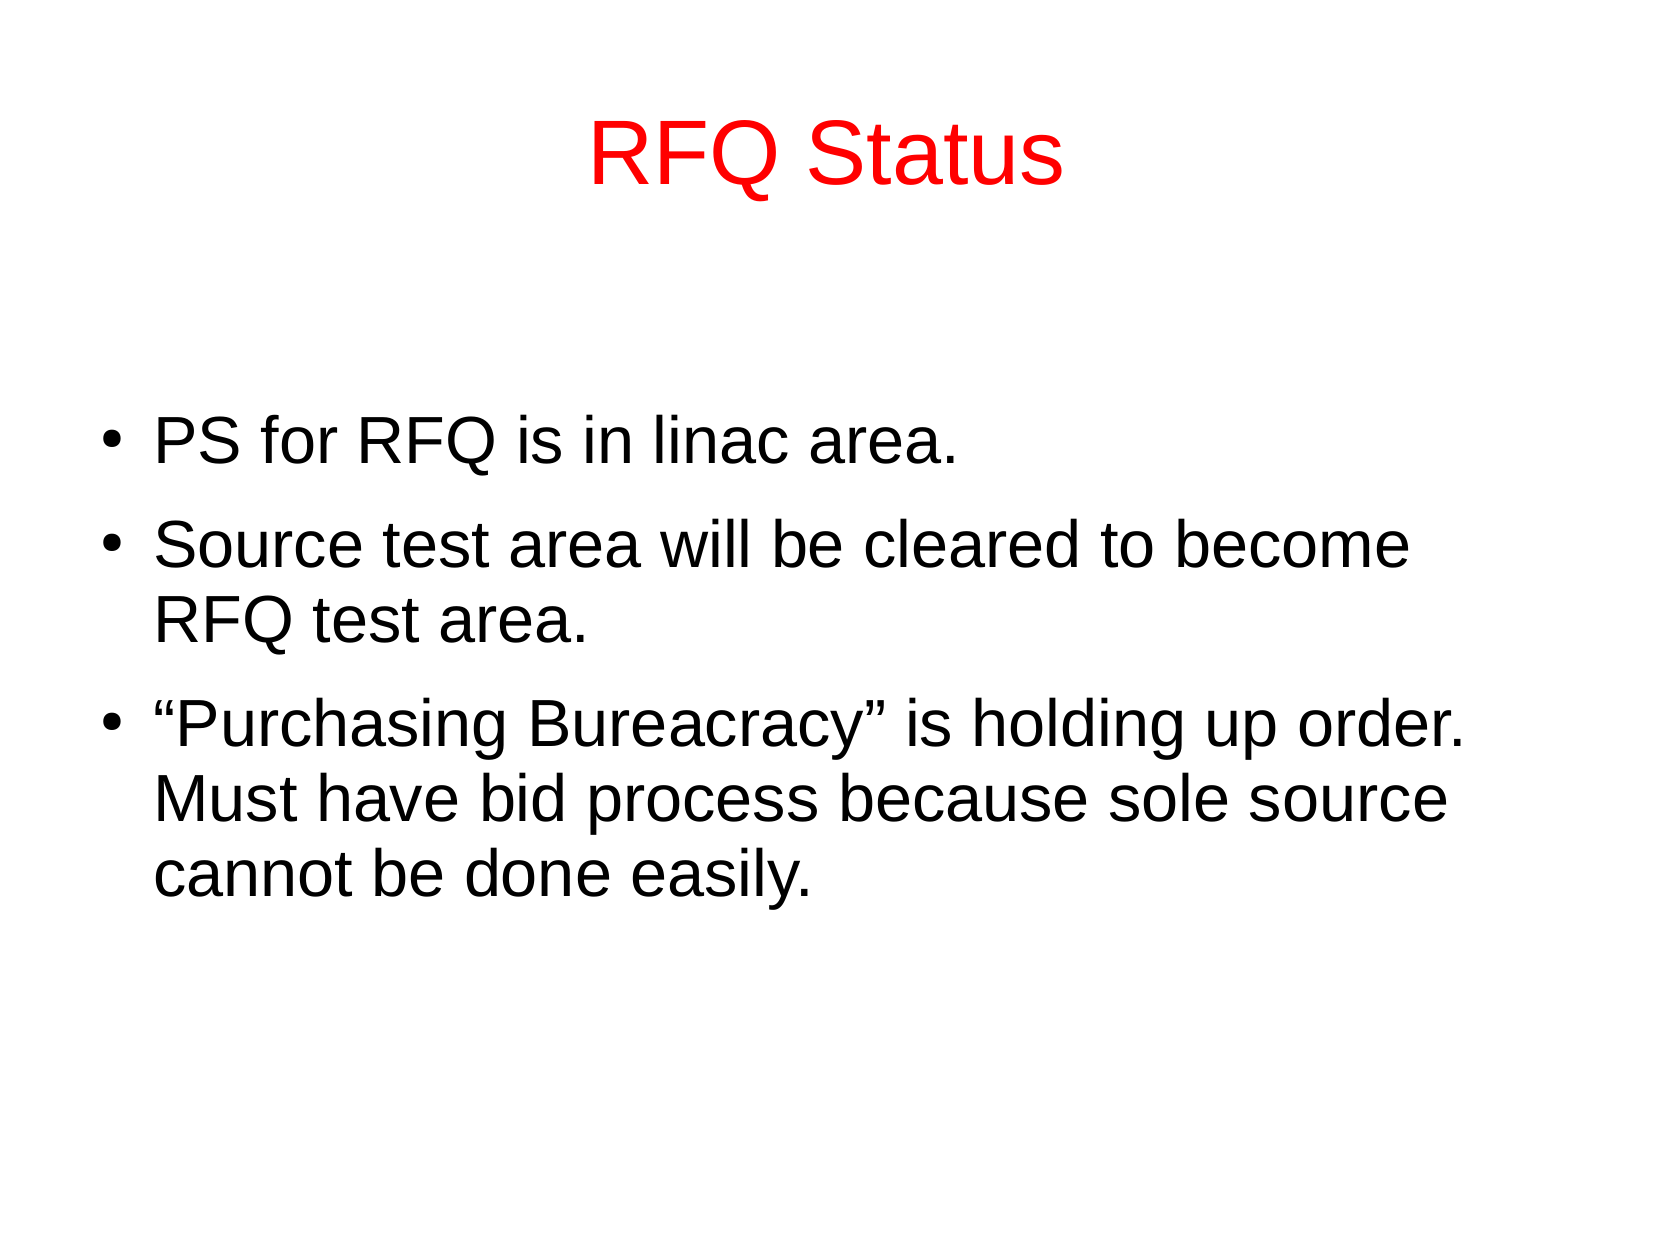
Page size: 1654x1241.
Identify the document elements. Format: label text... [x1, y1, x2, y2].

title RFQ Status [82, 49, 1571, 257]
list PS for RFQ is in linac area. Source test area will be cleared to become RFQ test area. “Purchasing Bureacracy” is holding up order. Must have bid process because sole source cannot be done easily. [82, 298, 1571, 1103]
